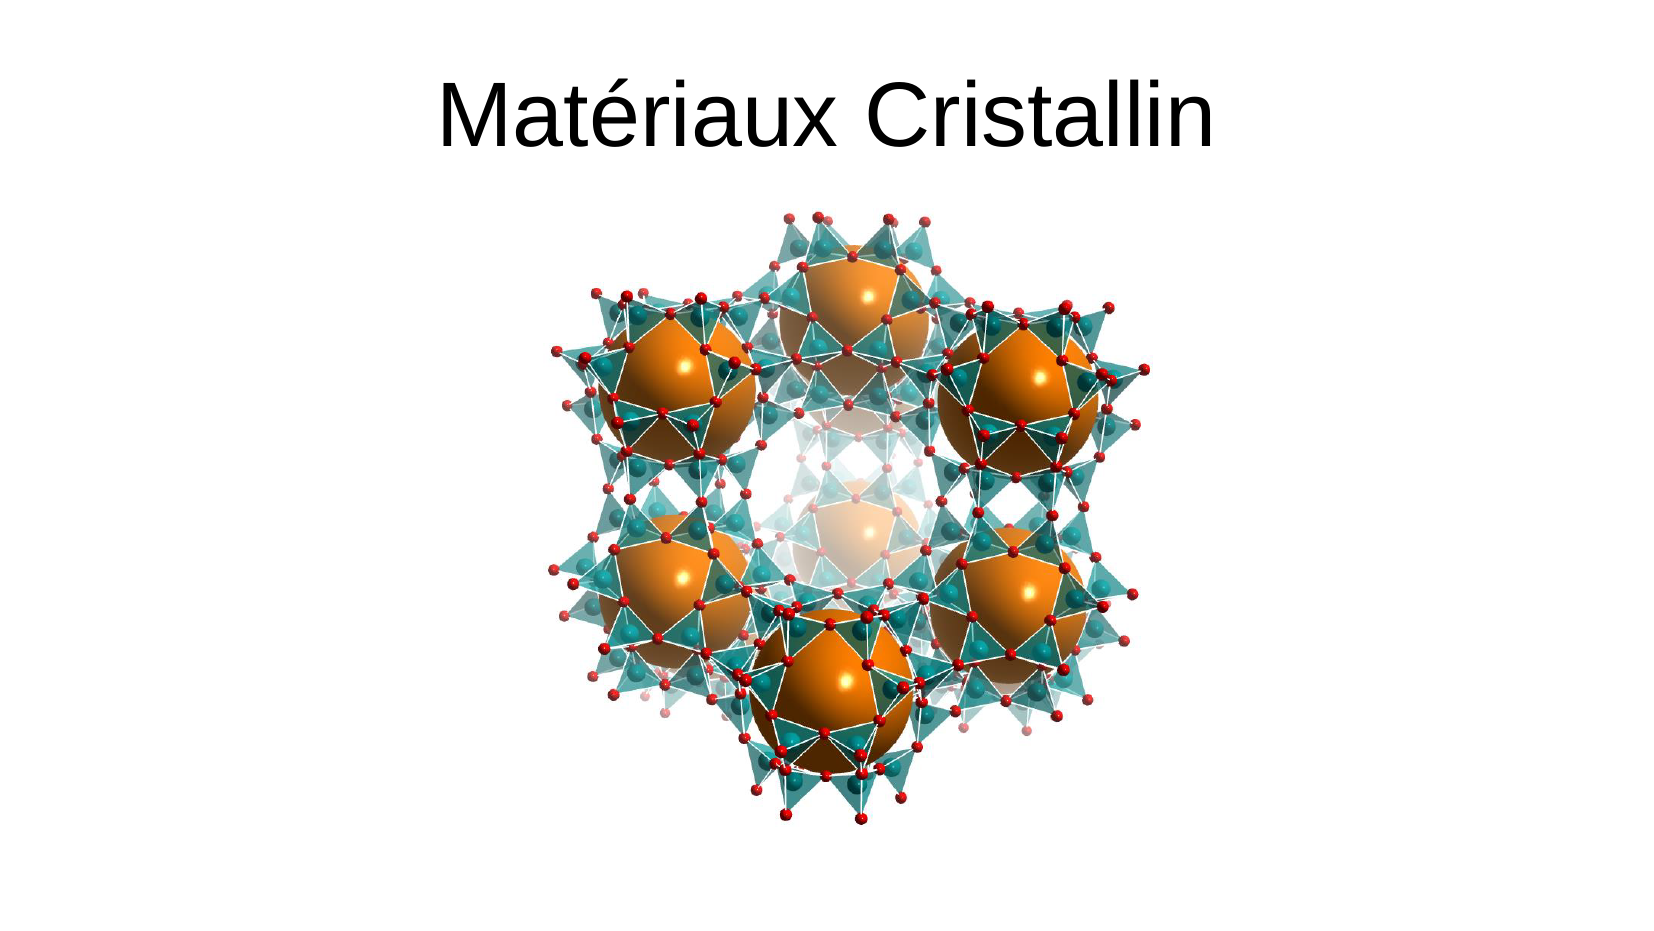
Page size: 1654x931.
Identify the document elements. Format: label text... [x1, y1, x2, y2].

picture [543, 208, 1156, 827]
title Matériaux Cristallin [82, 37, 1571, 193]
